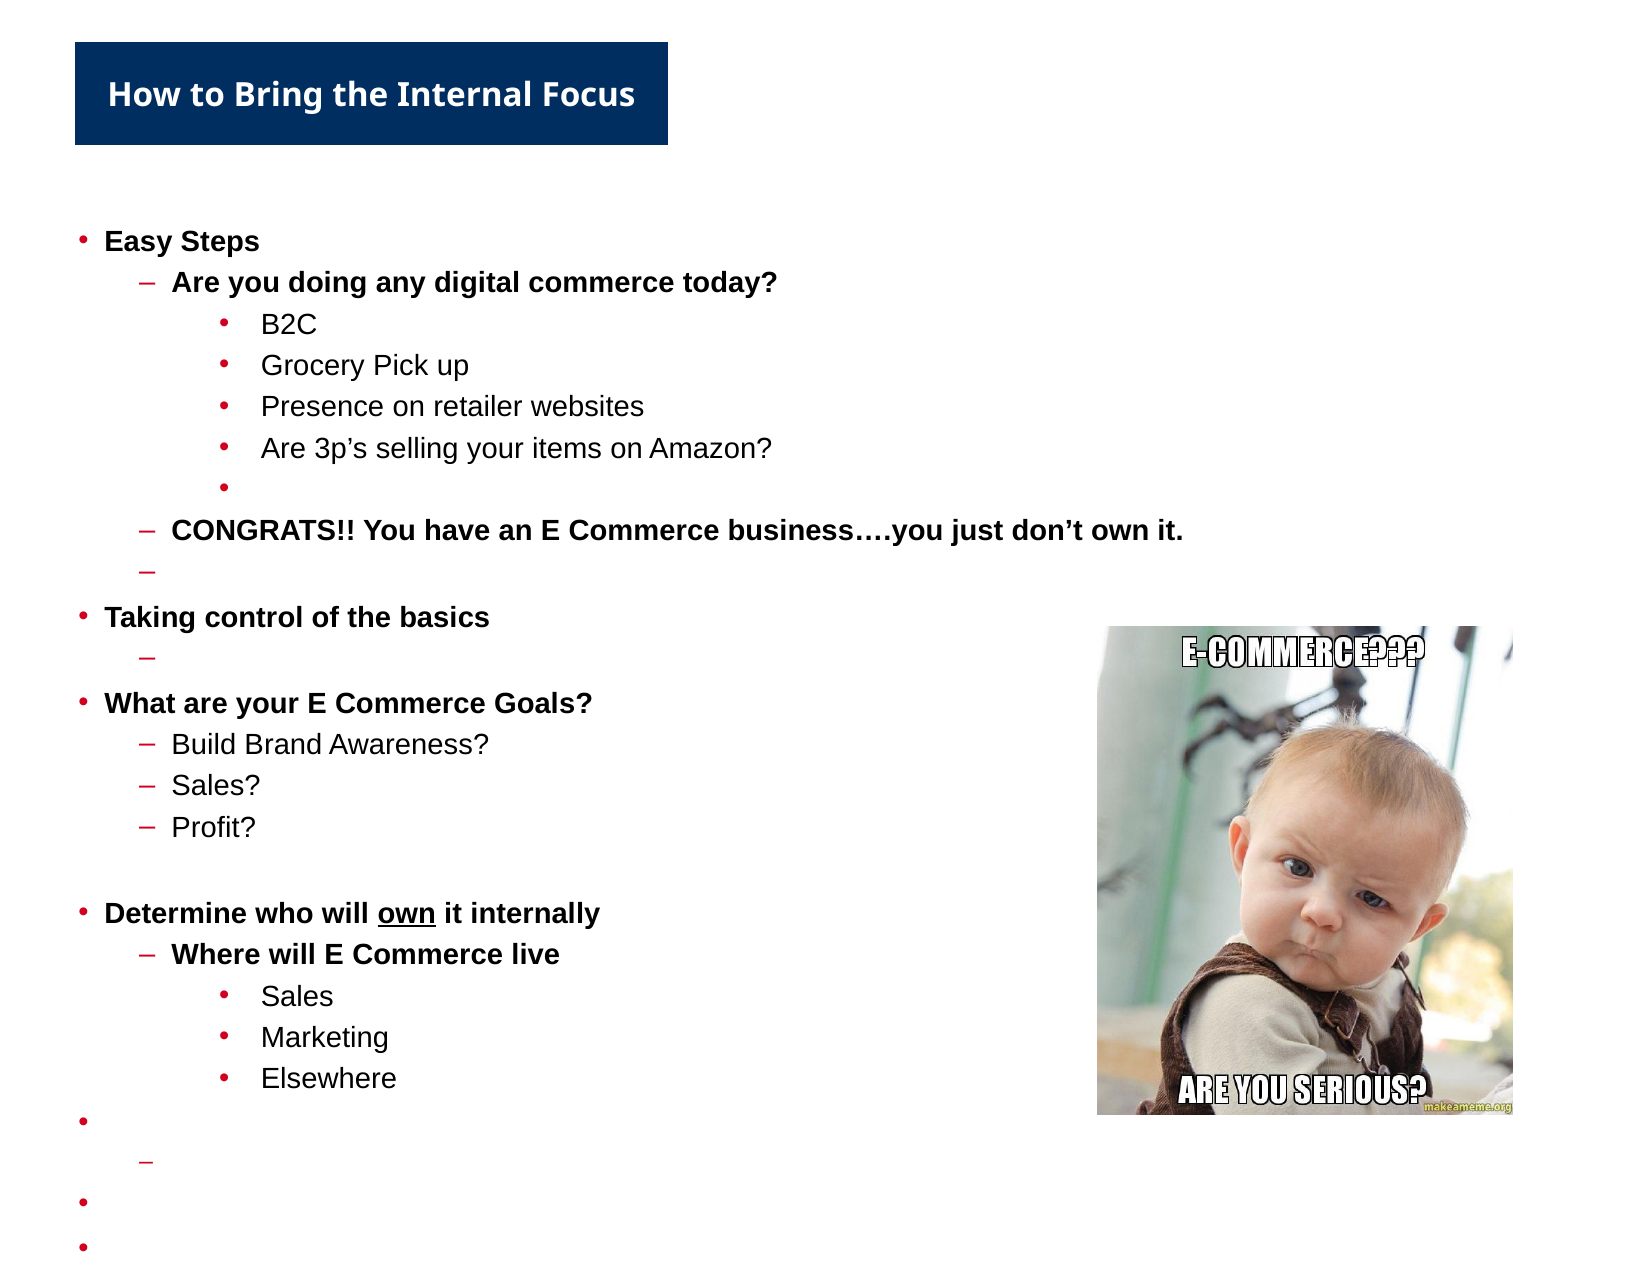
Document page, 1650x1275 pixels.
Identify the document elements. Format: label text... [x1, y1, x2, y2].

text_box How to Bring the Internal Focus [75, 42, 668, 145]
picture [1097, 626, 1513, 1115]
list Easy Steps Are you doing any digital commerce today? B2C Grocery Pick up Presence on retailer websites Are 3p’s selling your items on Amazon? CONGRATS!! You have an E Commerce business….you just don’t own it. Taking control of the basics What are your E Commerce Goals? Build Brand Awareness? Sales? Profit? Determine who will own it internally Where will E Commerce live Sales Marketing Elsewhere [75, 218, 1575, 1131]
